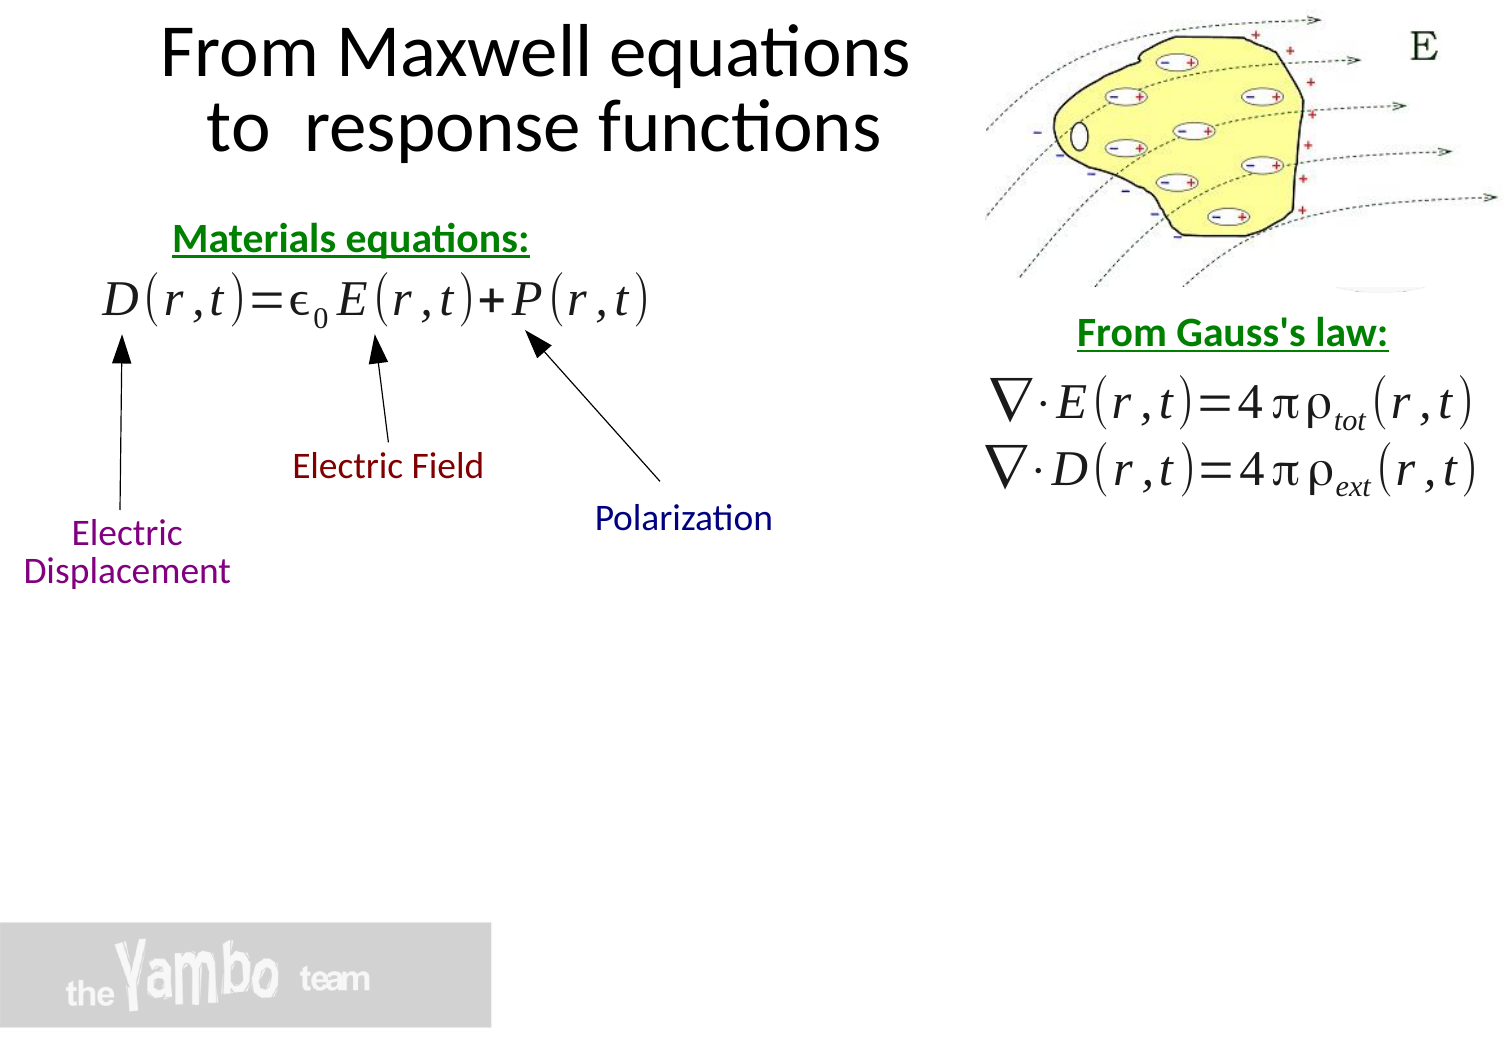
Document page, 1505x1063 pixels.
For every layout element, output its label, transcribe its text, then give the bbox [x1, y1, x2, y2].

chart [92, 298, 657, 335]
text_box Materials equations: [41, 213, 661, 298]
text_box From Maxwell equations to response functions [26, 12, 985, 178]
text_box From Gauss's law: [1040, 308, 1426, 369]
picture [0, 0, 1504, 1063]
text_box Polarization [570, 495, 799, 550]
text_box Electric Field [251, 442, 526, 496]
chart [977, 372, 1486, 504]
text_box Electric Displacement [0, 510, 255, 601]
